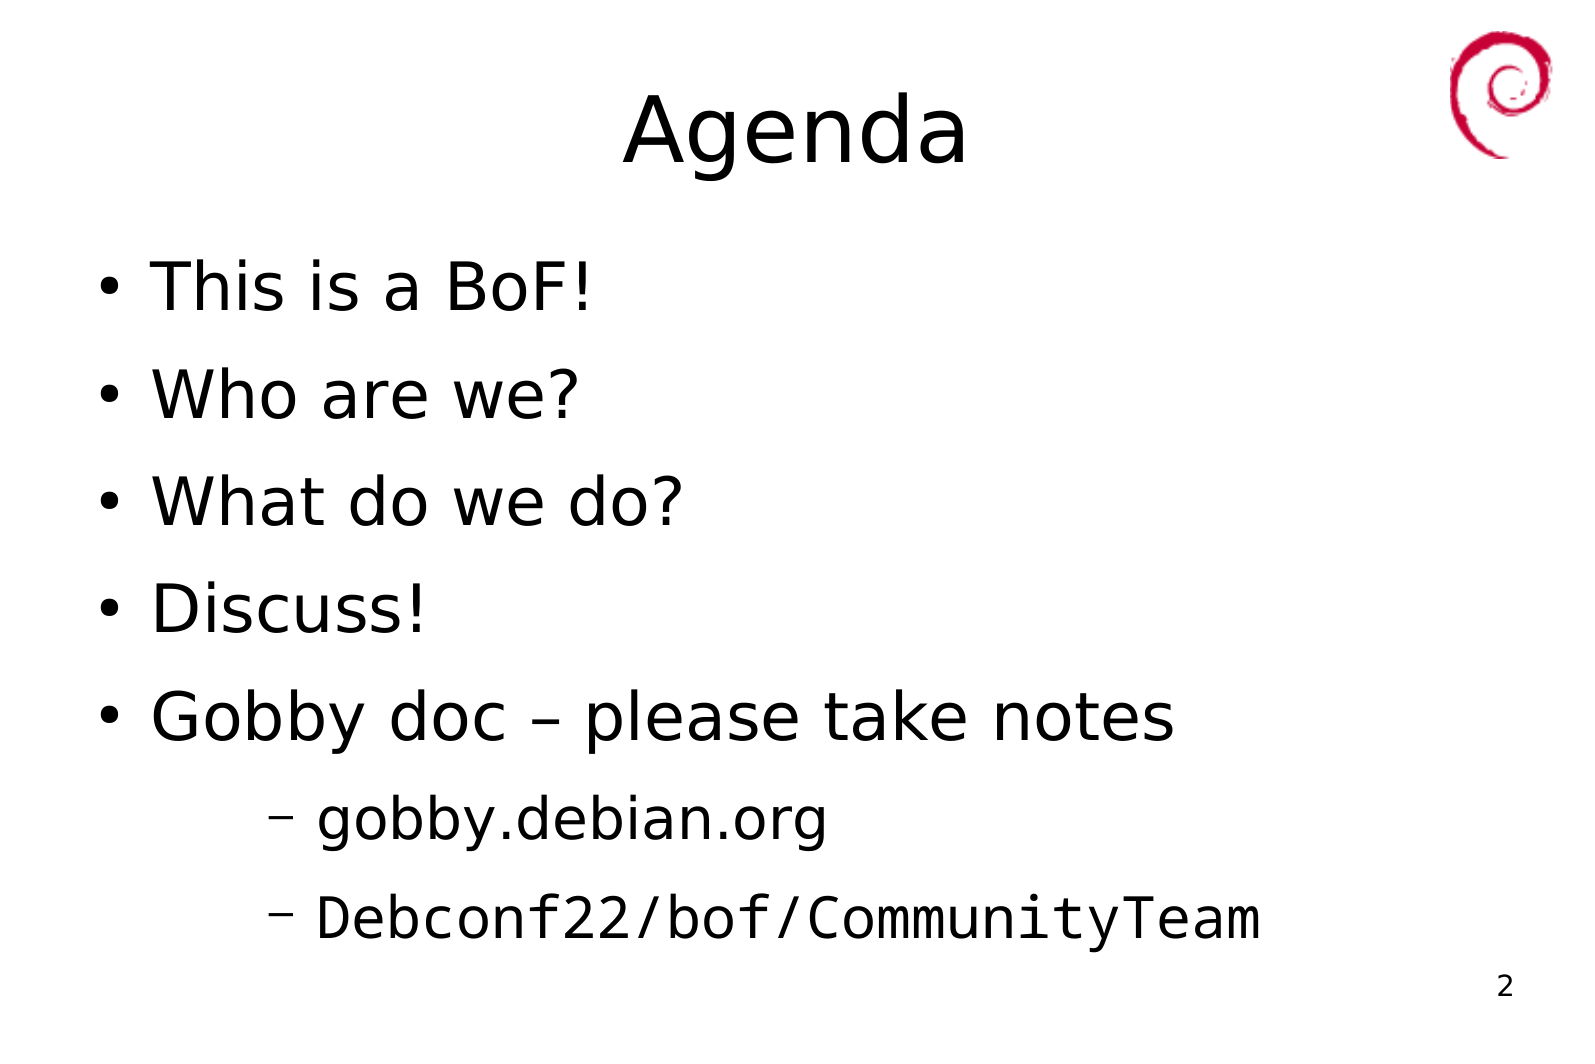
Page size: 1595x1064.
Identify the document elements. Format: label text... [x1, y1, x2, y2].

title Agenda [79, 42, 1515, 220]
picture [1450, 31, 1555, 159]
list This is a BoF! Who are we? What do we do? Discuss! Gobby doc – please take notes gobby.debian.org Debconf22/bof/CommunityTeam [79, 248, 1515, 1052]
